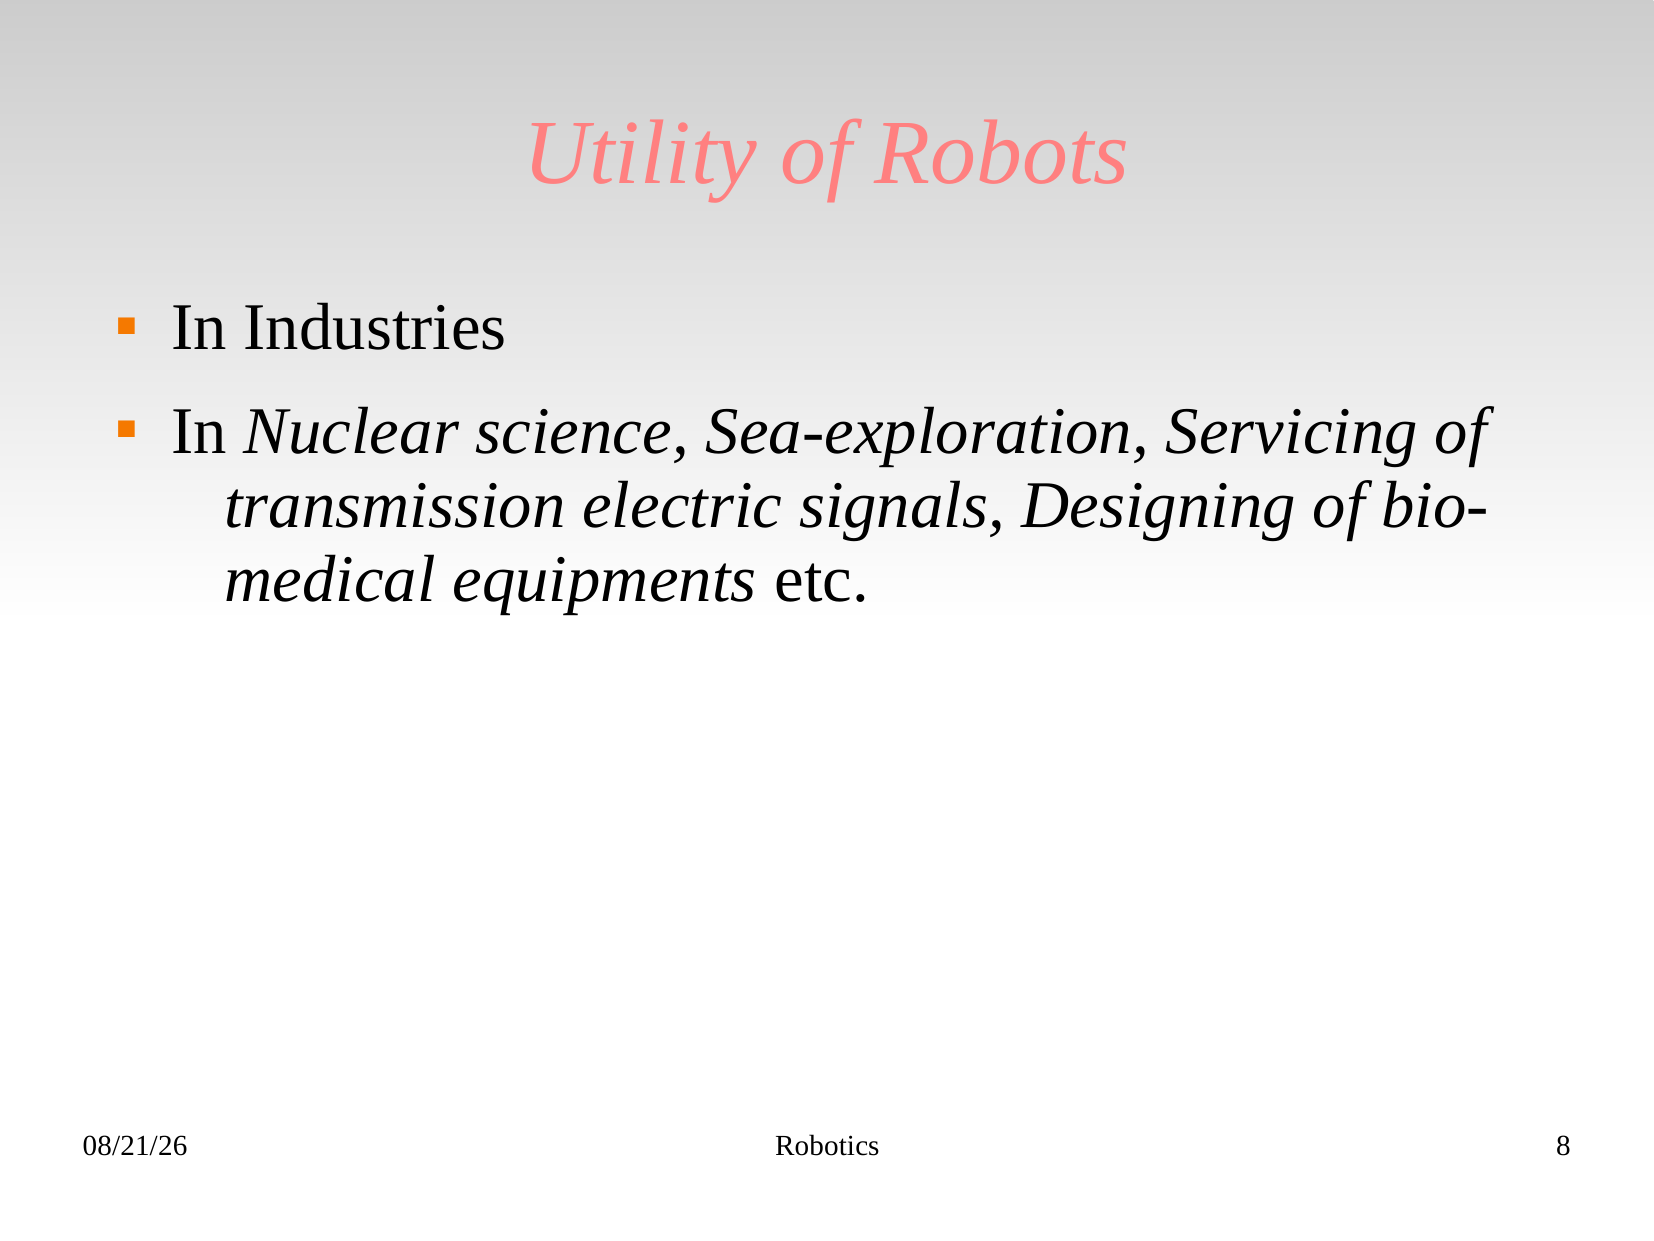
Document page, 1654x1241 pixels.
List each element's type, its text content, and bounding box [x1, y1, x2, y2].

list In Industries In Nuclear science, Sea-exploration, Servicing of transmission electric signals, Designing of bio-medical equipments etc. [82, 290, 1571, 1109]
title Utility of Robots [82, 68, 1571, 237]
